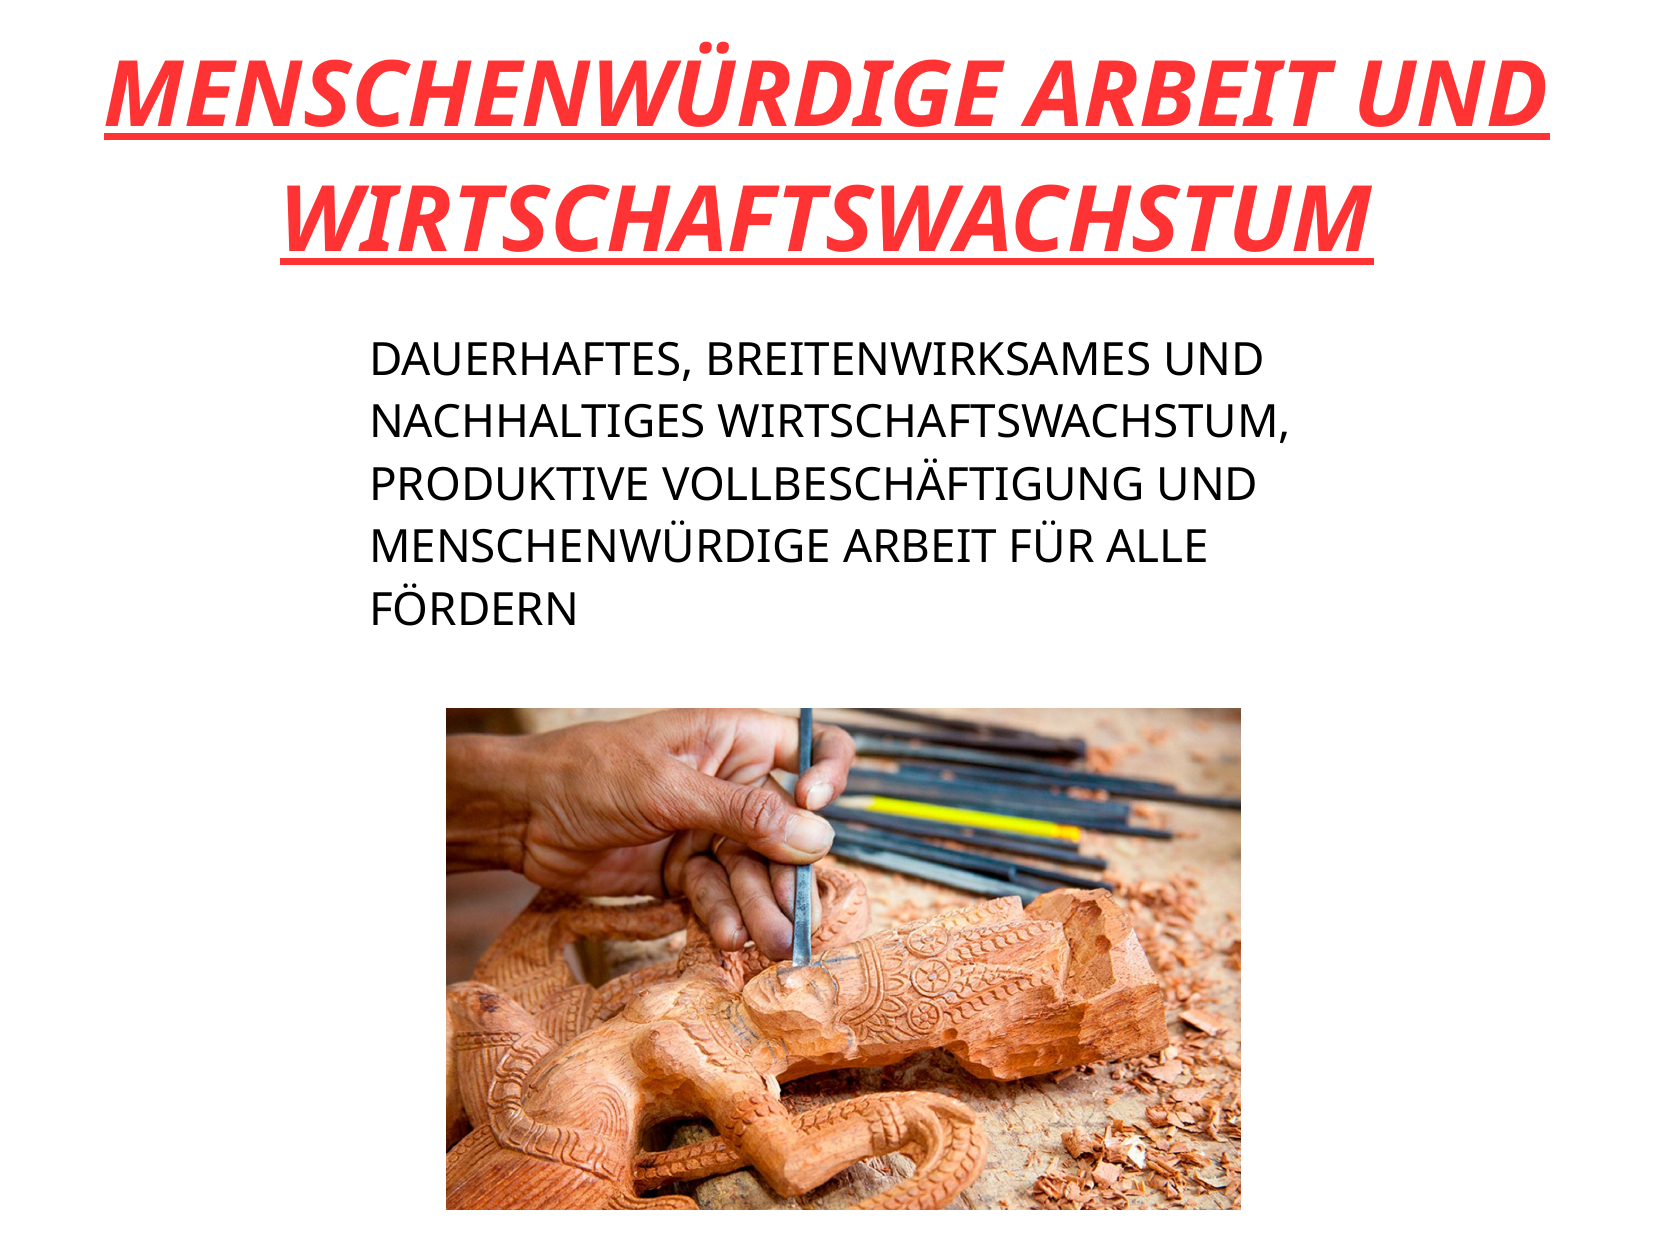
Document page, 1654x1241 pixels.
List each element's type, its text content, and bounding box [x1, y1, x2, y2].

text_box DAUERHAFTES, BREITENWIRKSAMES UND NACHHALTIGES WIRTSCHAFTSWACHSTUM, PRODUKTIVE VOLLBESCHÄFTIGUNG UND MENSCHEN­WÜRDIGE ARBEIT FÜR ALLE FÖRDERN [354, 318, 1359, 712]
title MENSCHENWÜRDIGE ARBEIT UND WIRTSCHAFTSWACHSTUM [82, 5, 1571, 301]
picture [446, 712, 1241, 1210]
